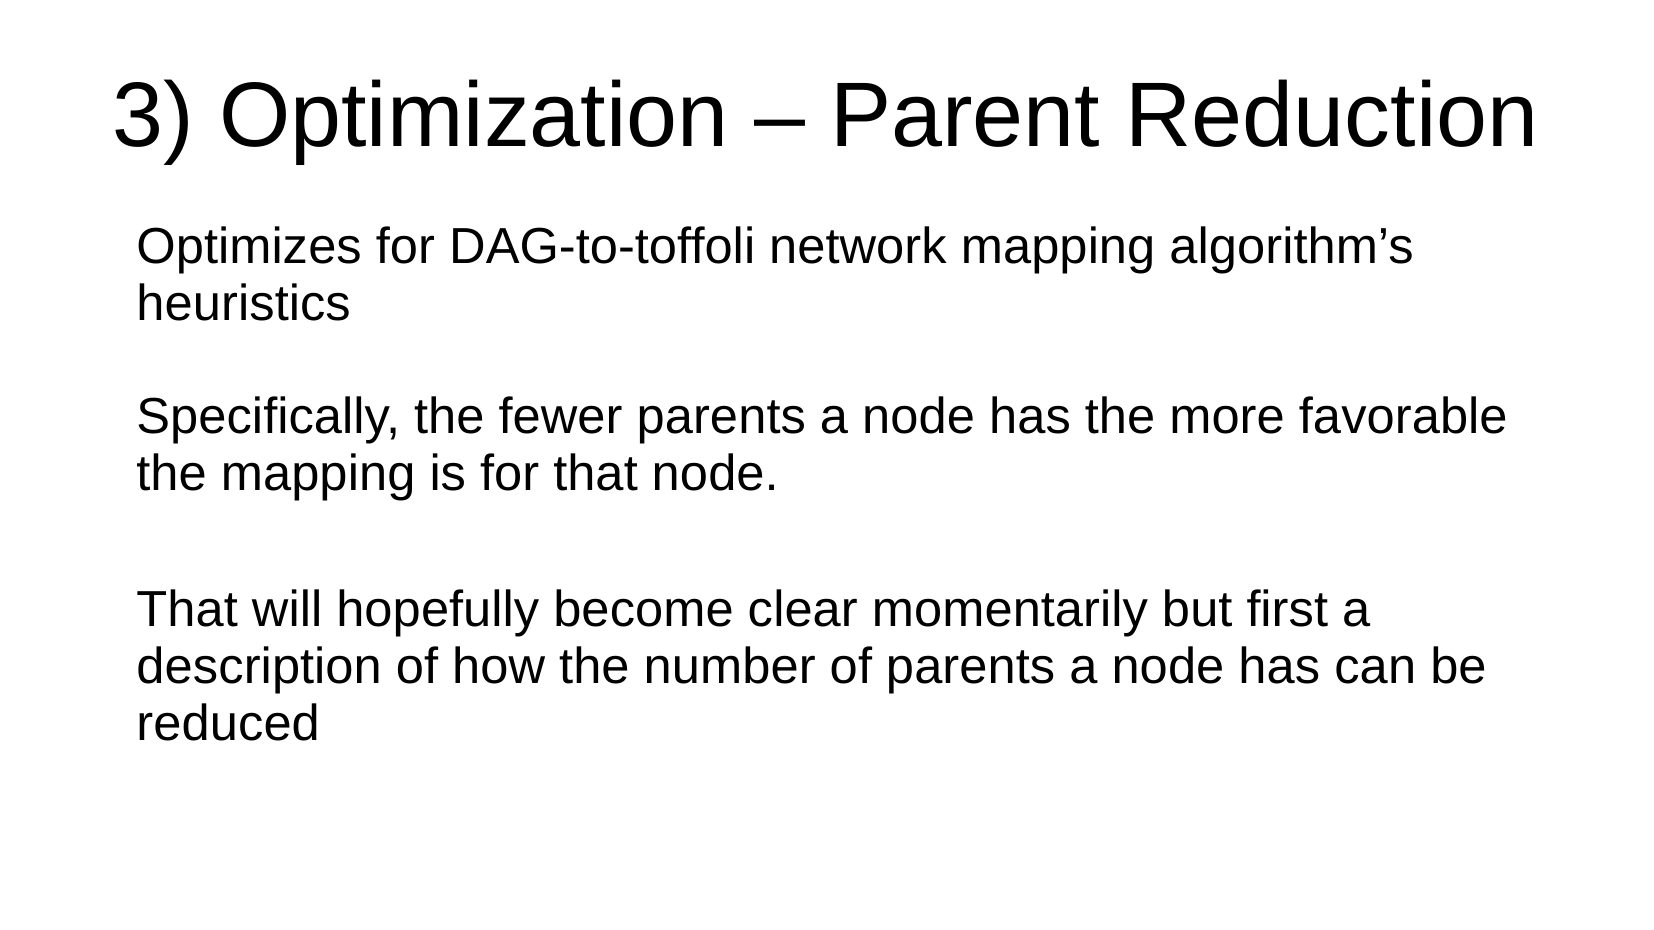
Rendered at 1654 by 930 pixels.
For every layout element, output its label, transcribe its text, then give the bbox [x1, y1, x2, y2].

title 3) Optimization – Parent Reduction [82, 37, 1571, 193]
list Optimizes for DAG-to-toffoli network mapping algorithm’s heuristics Specifically, the fewer parents a node has the more favorable the mapping is for that node. That will hopefully become clear momentarily but first a description of how the number of parents a node has can be reduced [82, 217, 1571, 757]
